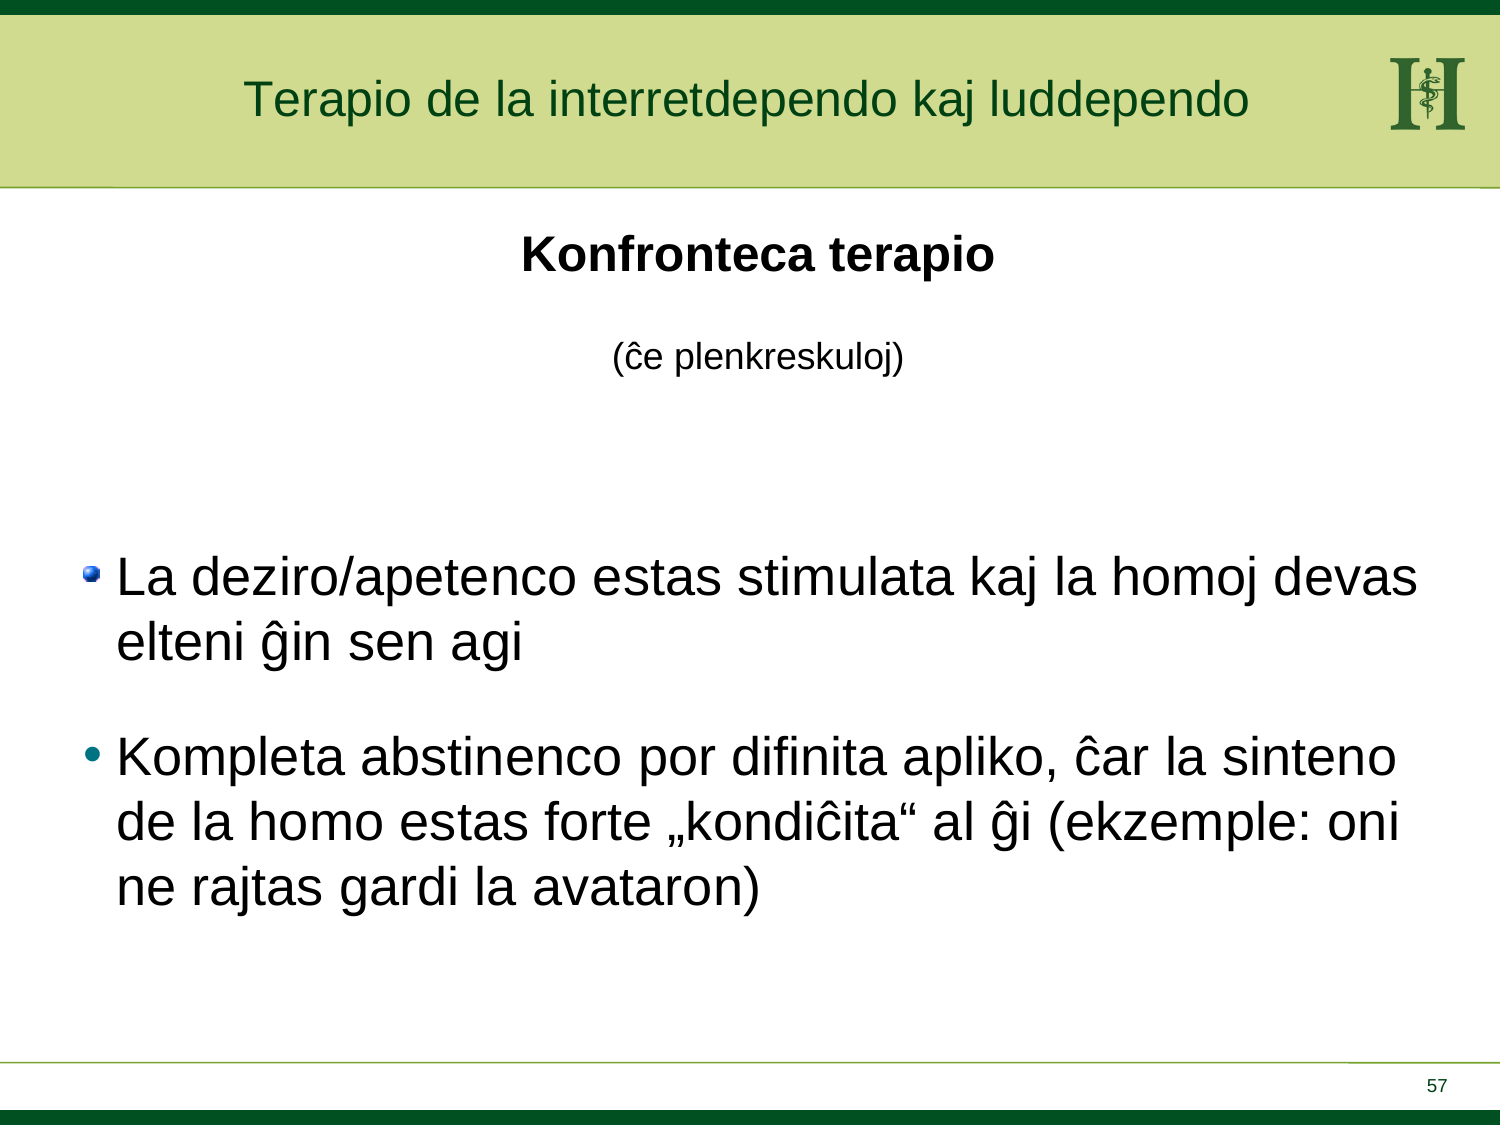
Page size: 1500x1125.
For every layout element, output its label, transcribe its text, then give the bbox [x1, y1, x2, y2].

title Terapio de la interretdependo kaj luddependo [52, 16, 1442, 177]
list Konfronteca terapio (ĉe plenkreskuloj) La deziro/apetenco estas stimulata kaj la homoj devas elteni ĝin sen agi Kompleta abstinenco por difinita apliko, ĉar la sinteno de la homo estas forte „kondiĉita“ al ĝi (ekzemple: oni ne rajtas gardi la avataron) [59, 214, 1448, 1125]
picture [0, 15, 1500, 186]
